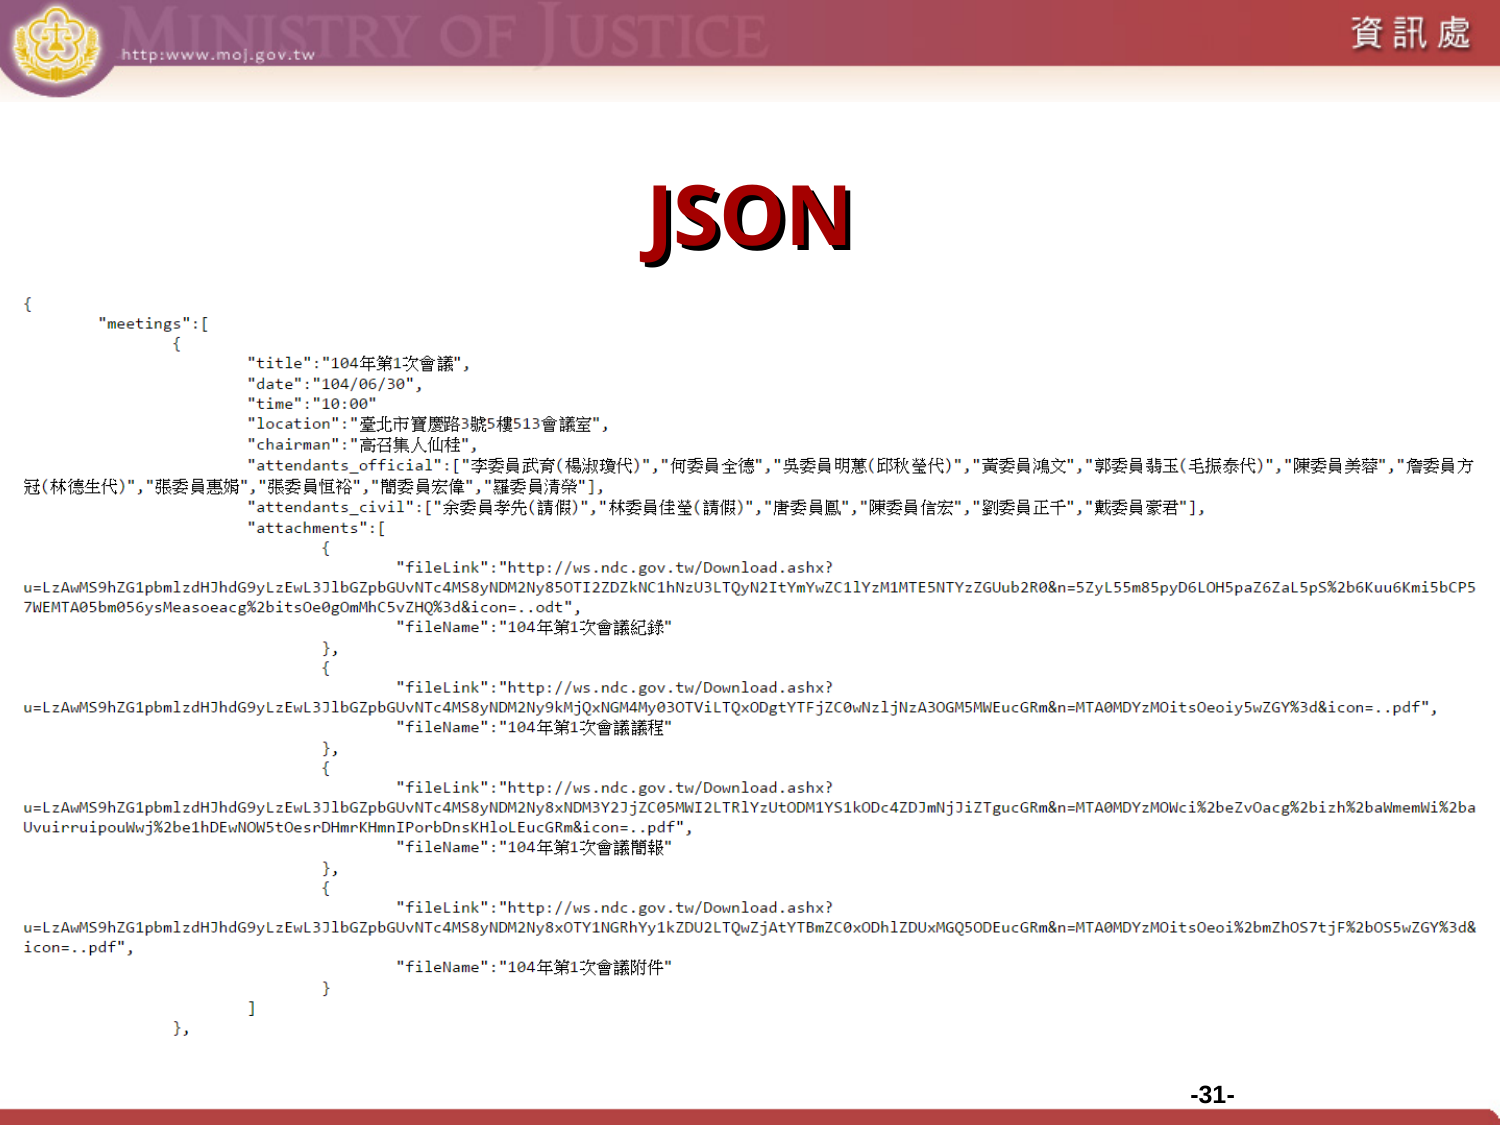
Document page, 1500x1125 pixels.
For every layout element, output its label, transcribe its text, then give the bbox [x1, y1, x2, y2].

picture [16, 290, 1488, 1041]
title JSON [112, 137, 1388, 288]
text_box -31- [1175, 1070, 1488, 1109]
